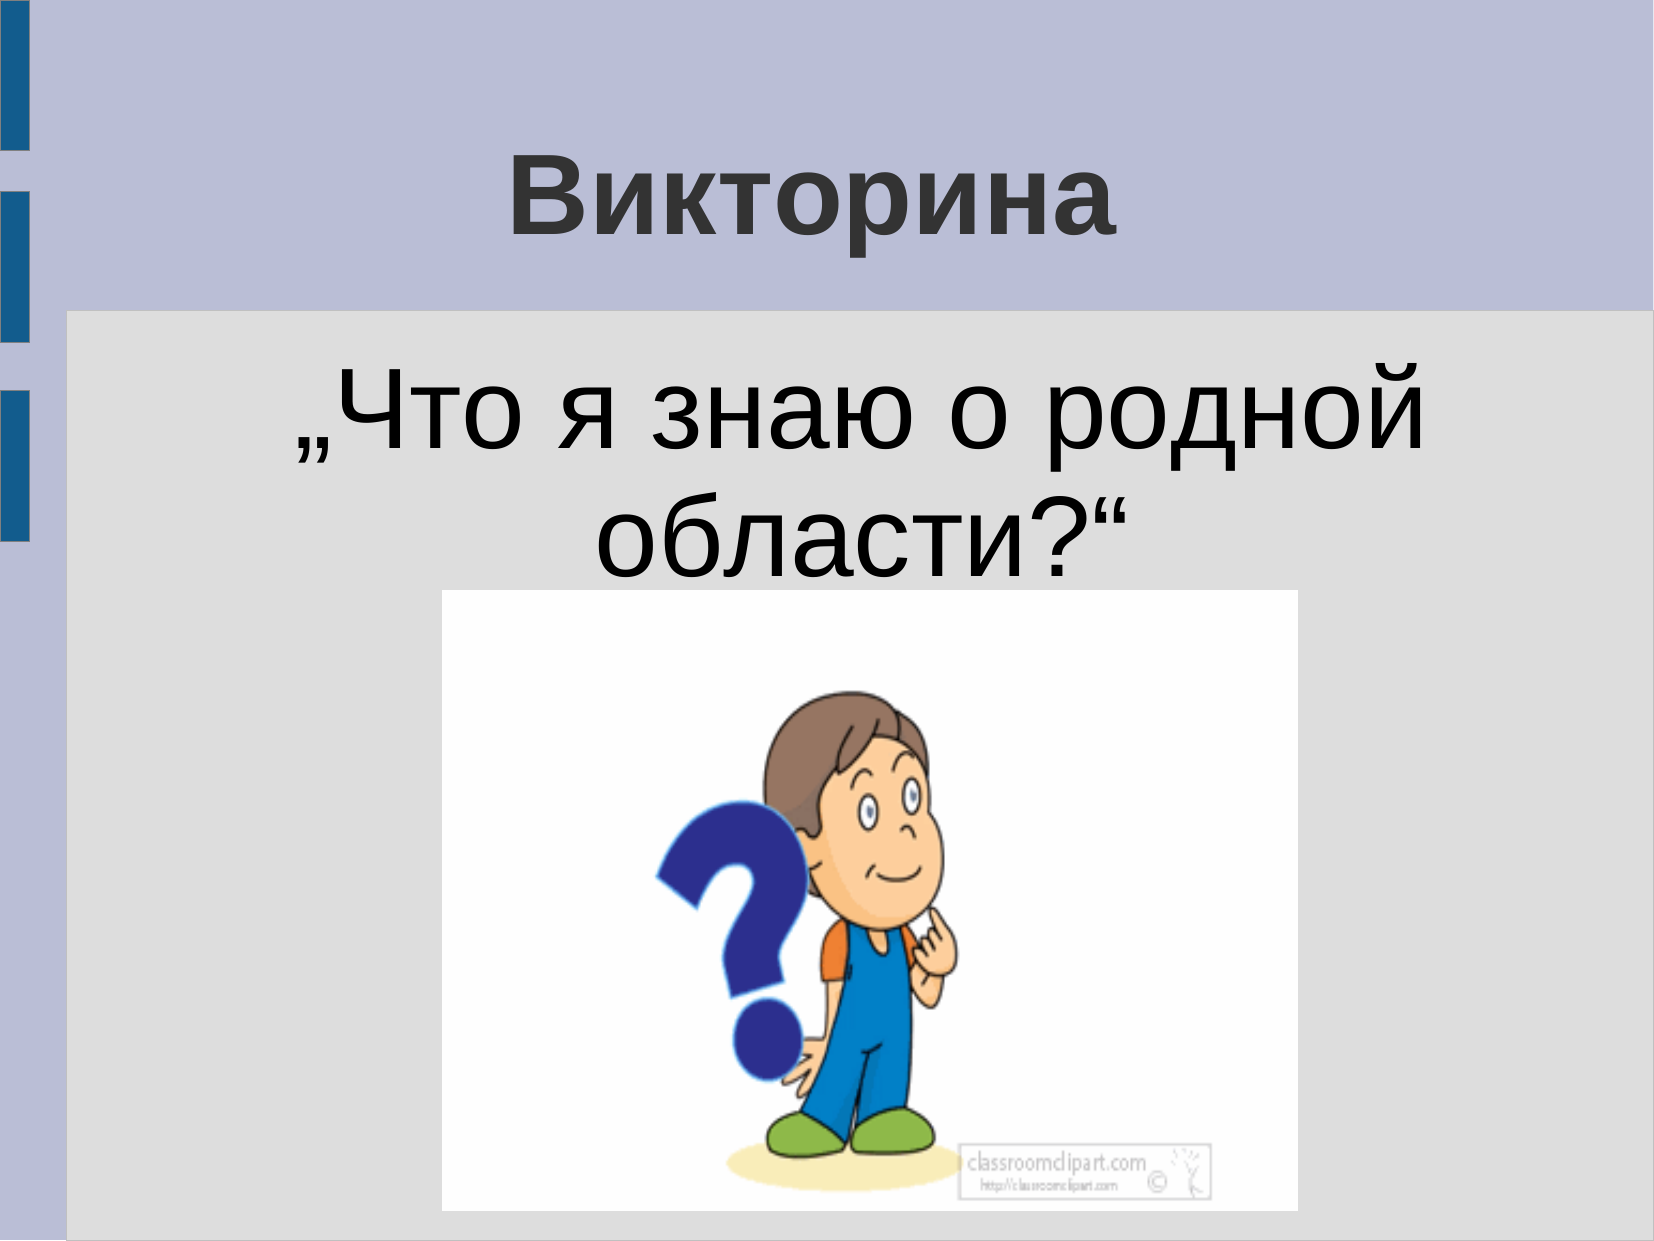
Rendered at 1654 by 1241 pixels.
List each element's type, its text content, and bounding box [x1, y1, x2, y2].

title Викторина [121, 91, 1534, 299]
picture [442, 590, 1298, 1211]
list „Что я знаю о родной области?“ [59, 344, 1595, 1127]
